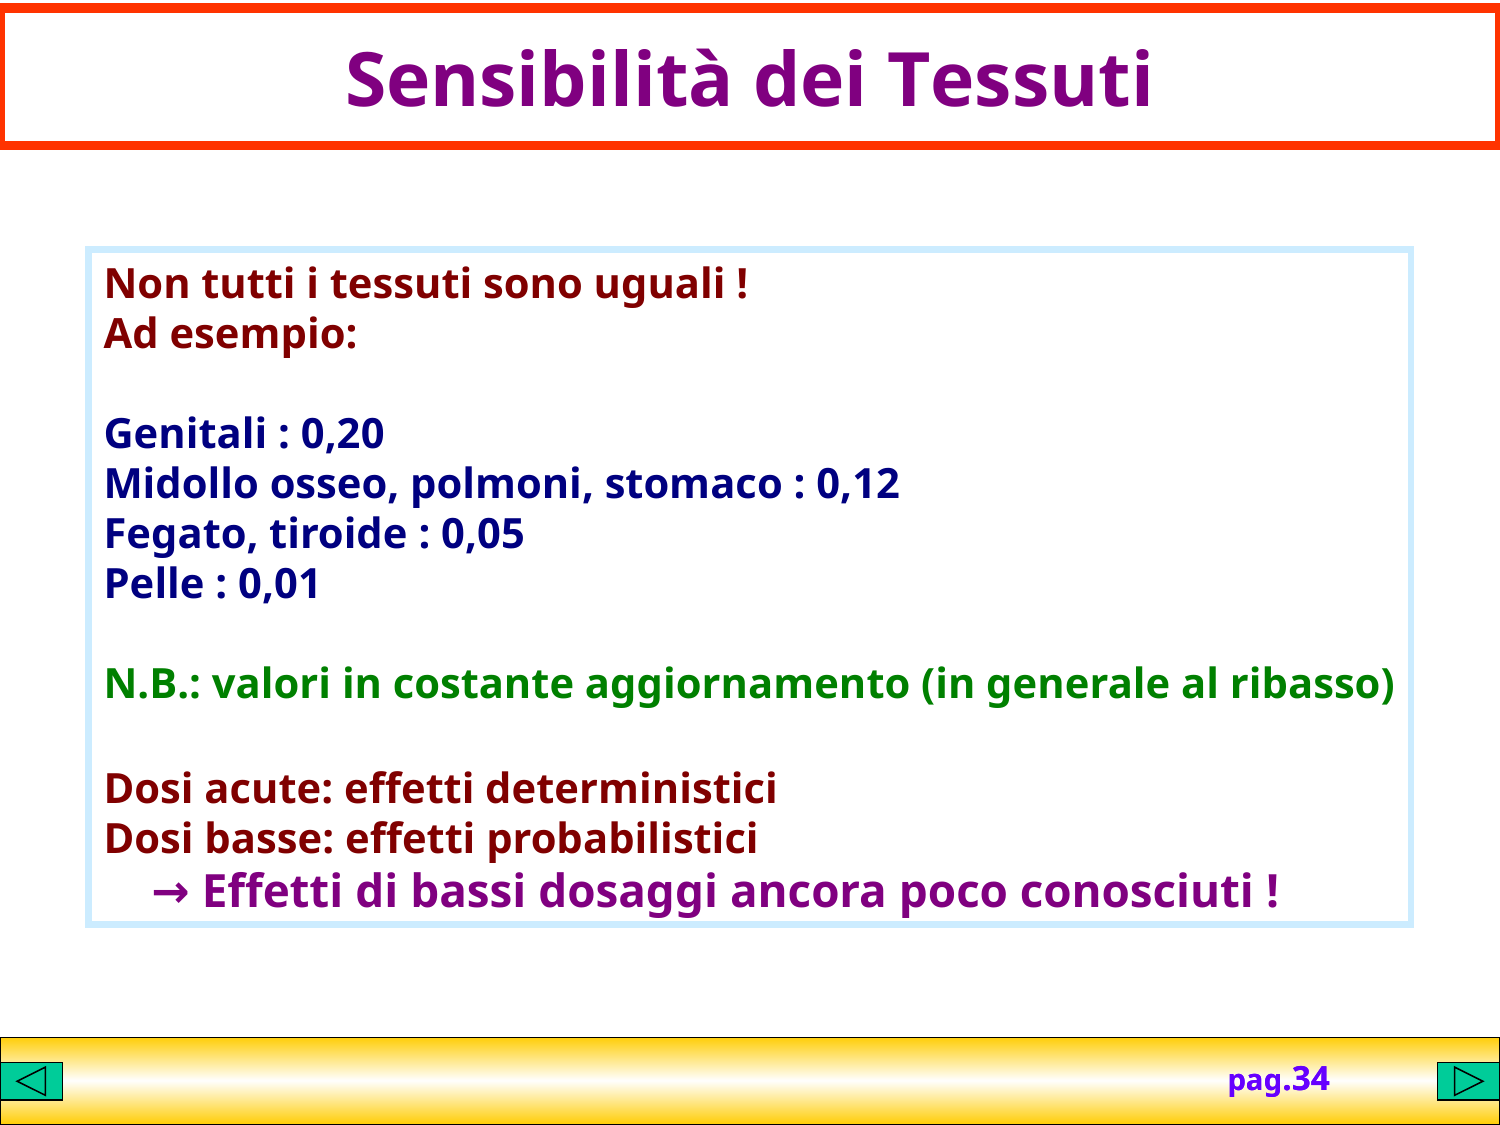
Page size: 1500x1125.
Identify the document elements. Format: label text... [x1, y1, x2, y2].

text_box Non tutti i tessuti sono uguali ! Ad esempio: Genitali : 0,20 Midollo osseo, polmoni, stomaco : 0,12 Fegato, tiroide : 0,05 Pelle : 0,01 N.B.: valori in costante aggiornamento (in generale al ribasso) Dosi acute: effetti deterministici Dosi basse: effetti probabilistici → Effetti di bassi dosaggi ancora poco conosciuti ! [88, 249, 1386, 925]
title Sensibilità dei Tessuti [0, 7, 1500, 146]
text_box pag.<number> [1212, 1049, 1413, 1125]
